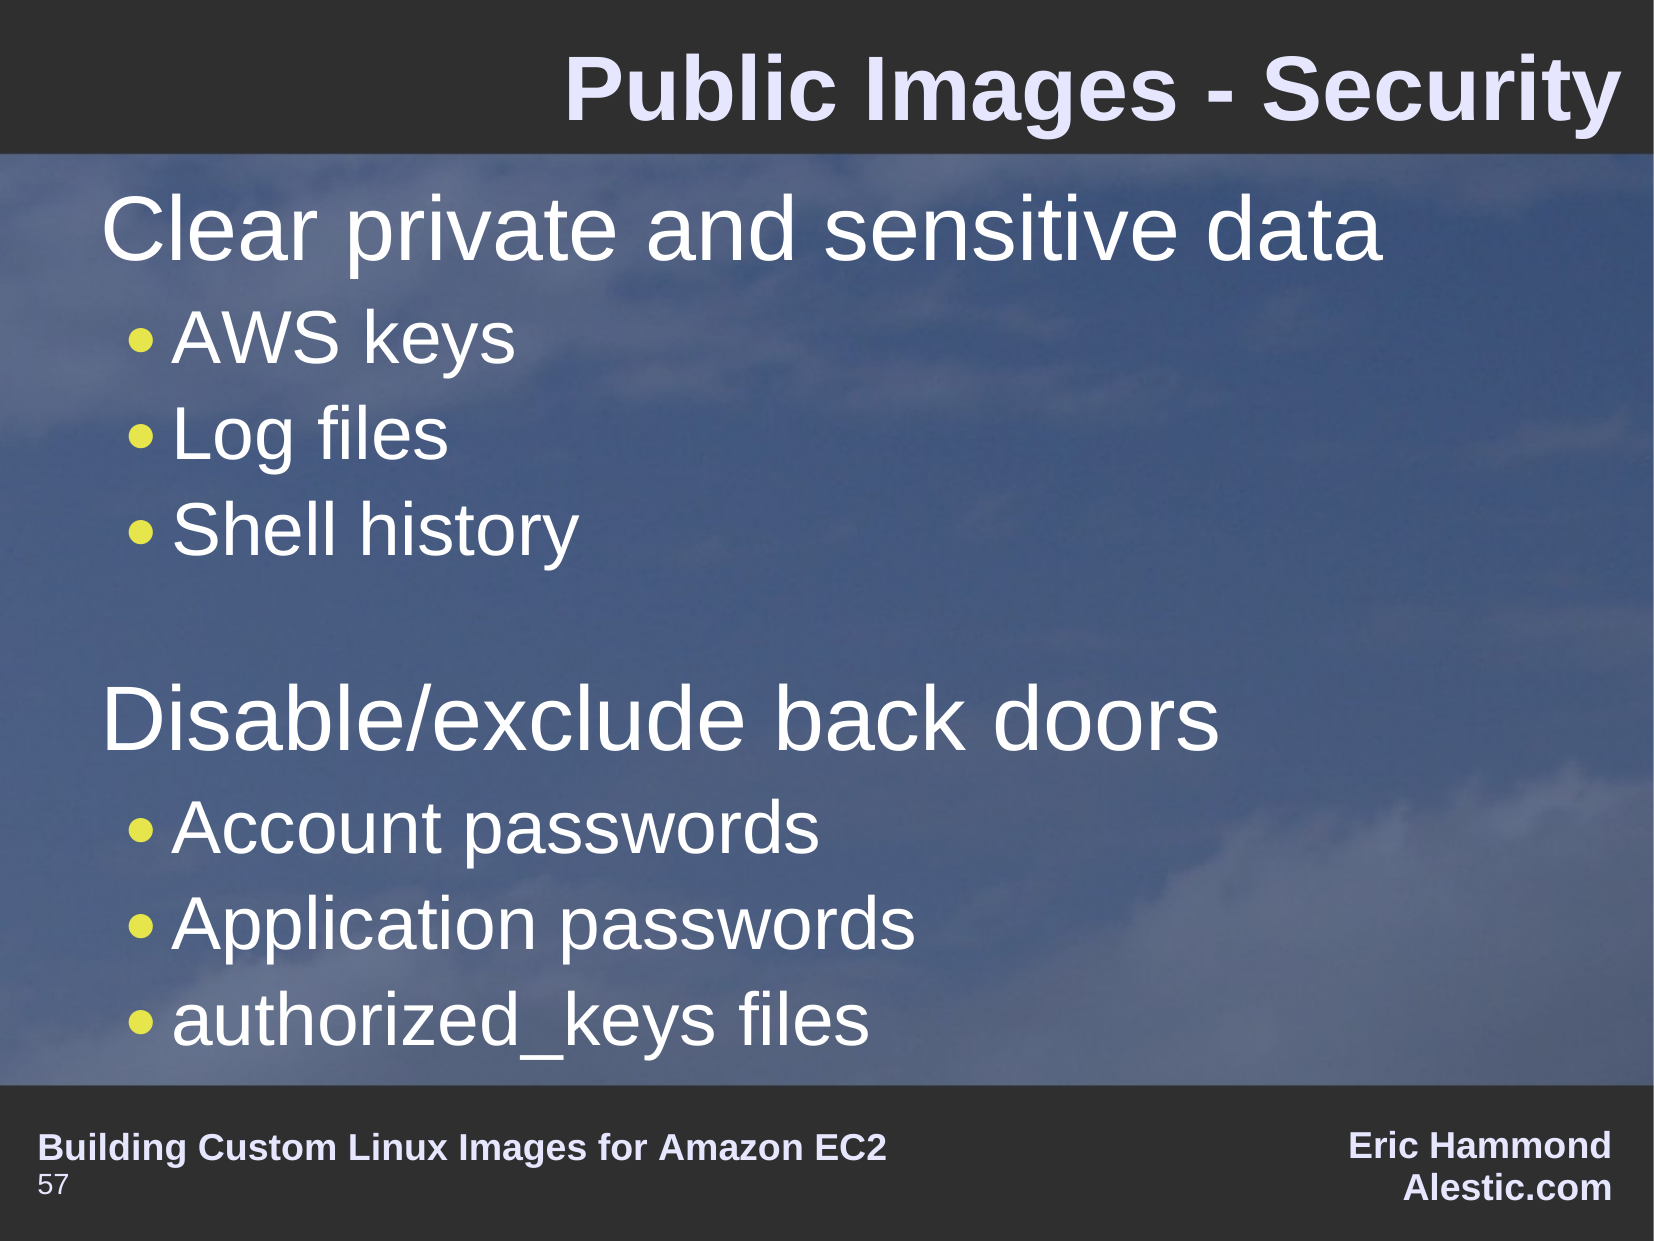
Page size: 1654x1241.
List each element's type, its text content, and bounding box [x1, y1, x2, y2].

picture [0, 0, 1654, 1241]
title Eric Hammond Alestic.com [1299, 1092, 1613, 1241]
list Clear private and sensitive data AWS keys Log files Shell history Disable/exclude back doors Account passwords Application passwords authorized_keys files [29, 177, 1625, 1062]
title Public Images - Security [29, 29, 1625, 148]
